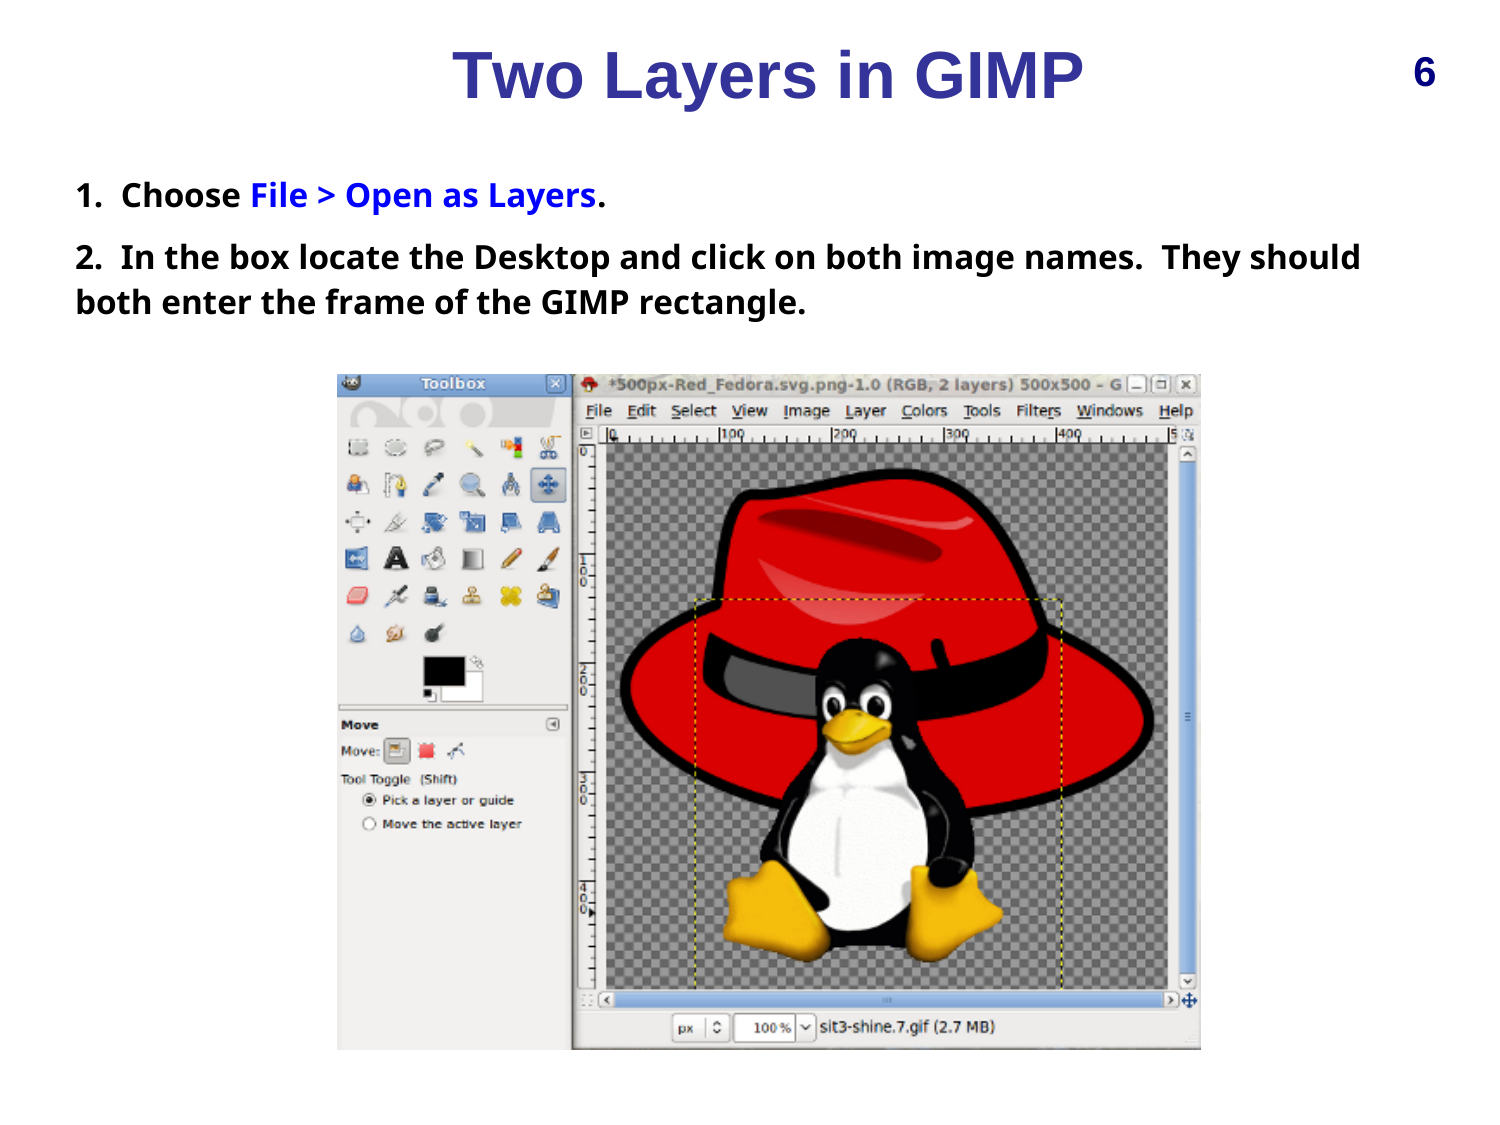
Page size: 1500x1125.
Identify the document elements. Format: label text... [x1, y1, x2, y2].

picture [337, 374, 1201, 1051]
text_box 1. Choose File > Open as Layers. 2. In the box locate the Desktop and click on both image names. They should both enter the frame of the GIMP rectangle. [75, 159, 1426, 338]
title Two Layers in GIMP [262, 37, 1276, 113]
text_box 6 [1387, 37, 1463, 103]
